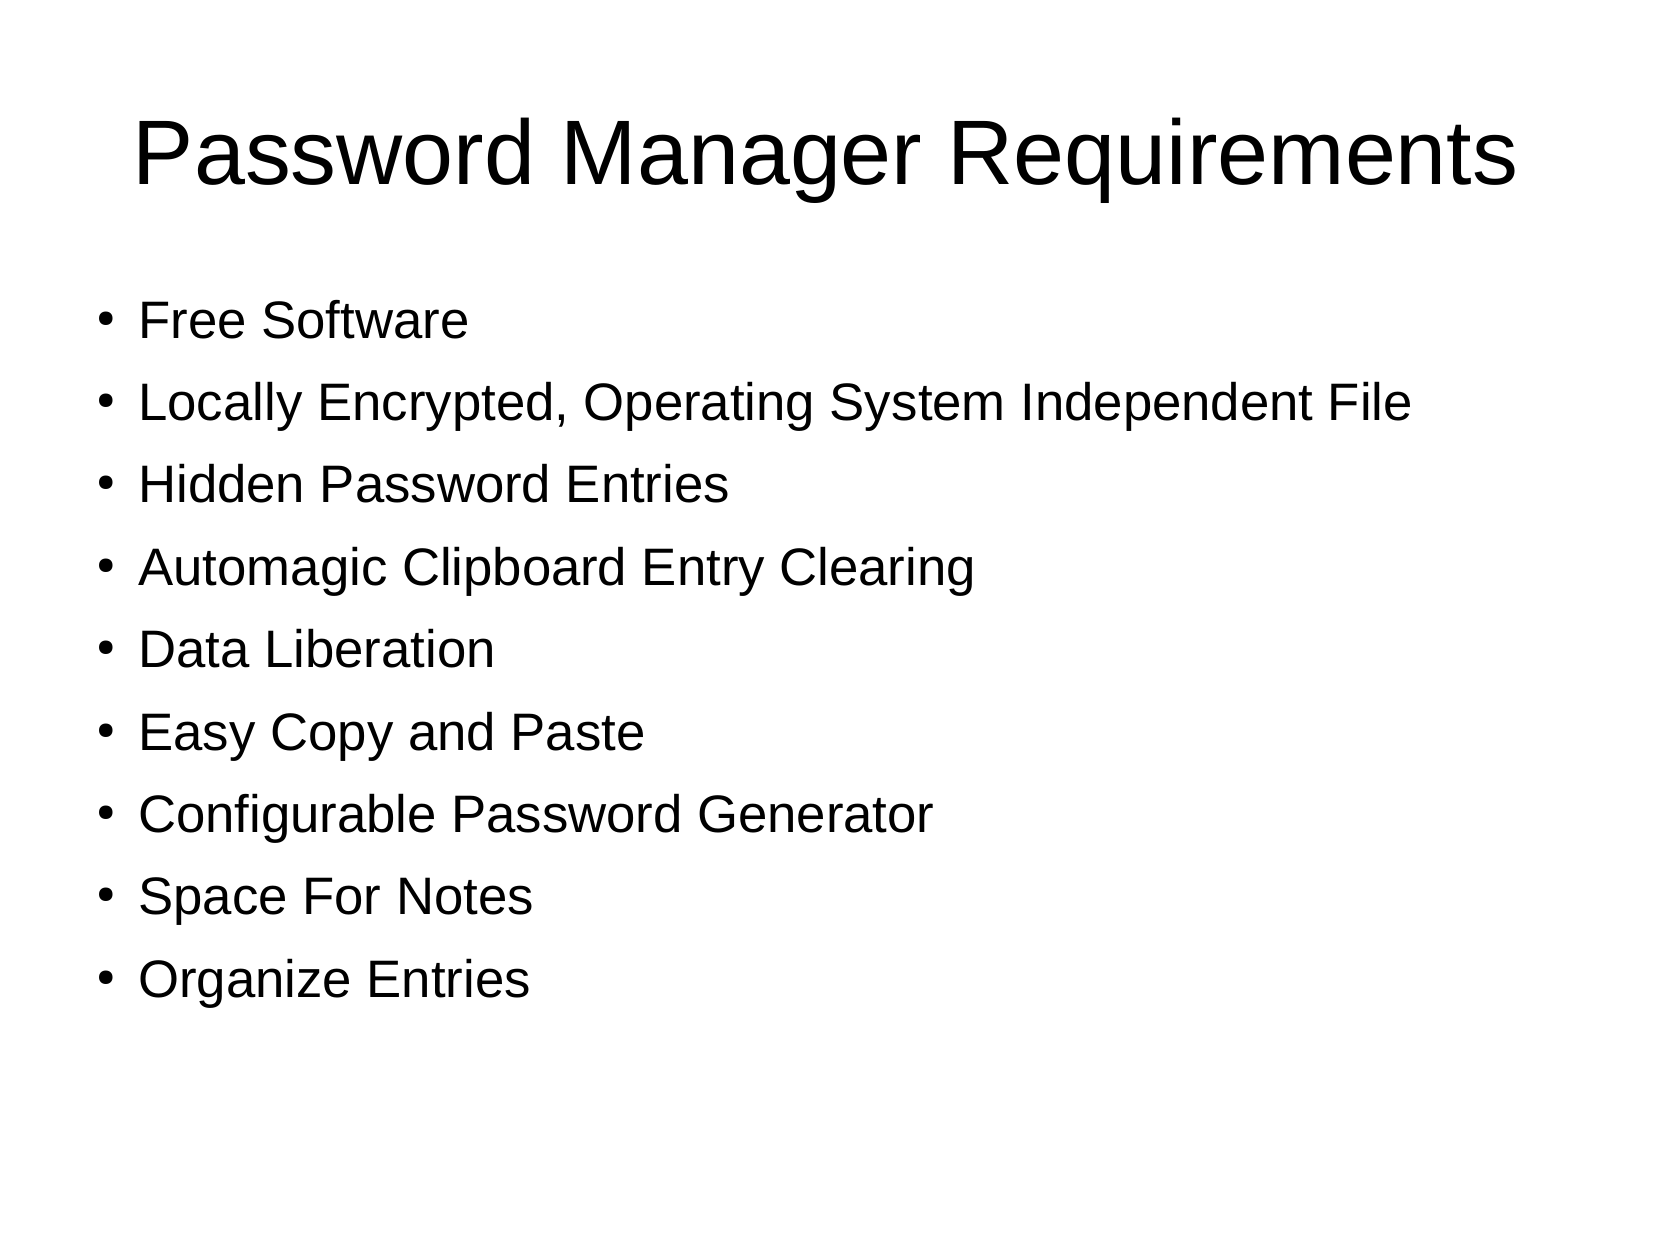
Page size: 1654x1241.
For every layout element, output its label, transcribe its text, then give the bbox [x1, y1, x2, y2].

title Password Manager Requirements [82, 49, 1571, 257]
list Free Software Locally Encrypted, Operating System Independent File Hidden Password Entries Automagic Clipboard Entry Clearing Data Liberation Easy Copy and Paste Configurable Password Generator Space For Notes Organize Entries [82, 290, 1538, 1010]
